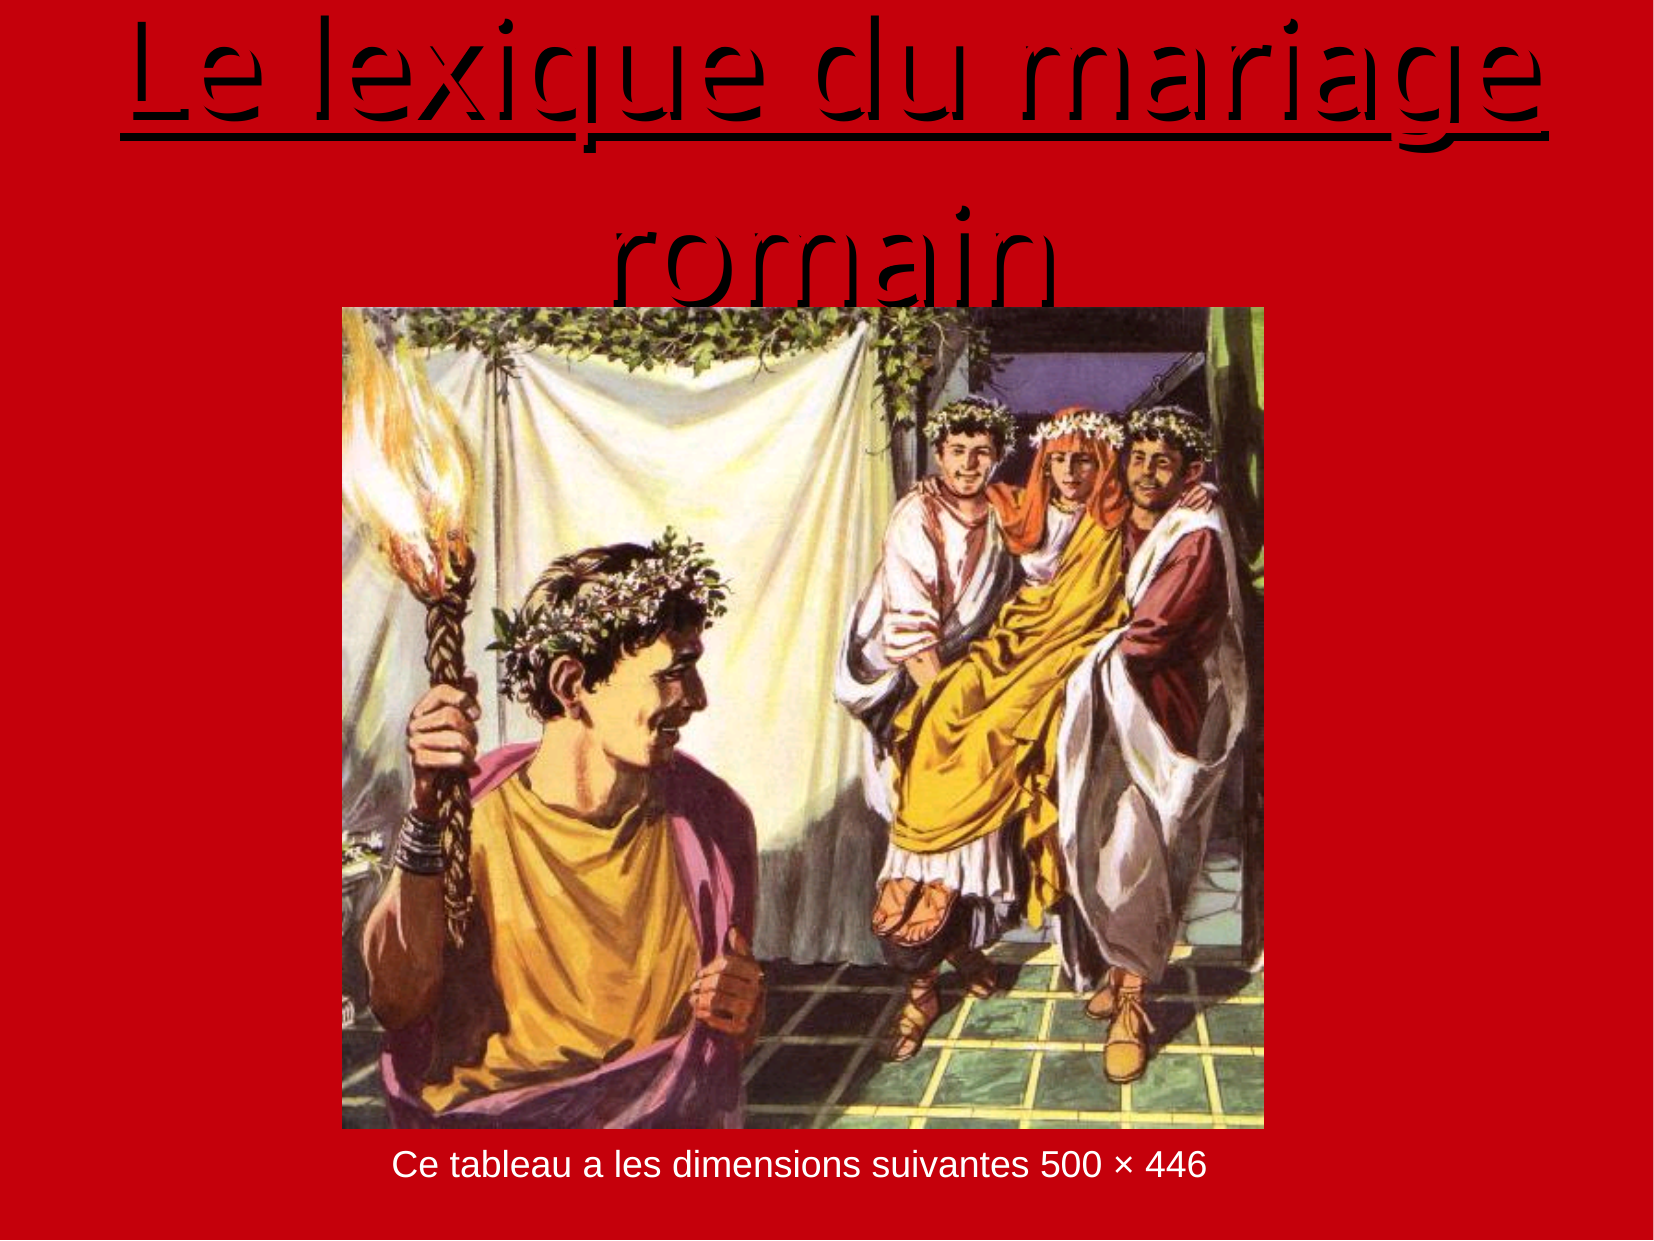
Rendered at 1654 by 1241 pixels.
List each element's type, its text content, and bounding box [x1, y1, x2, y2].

picture [342, 307, 1264, 1129]
title Le lexique du mariage romain [82, 49, 1571, 257]
text_box Ce tableau a les dimensions suivantes 500 × 446 [366, 1135, 1236, 1193]
